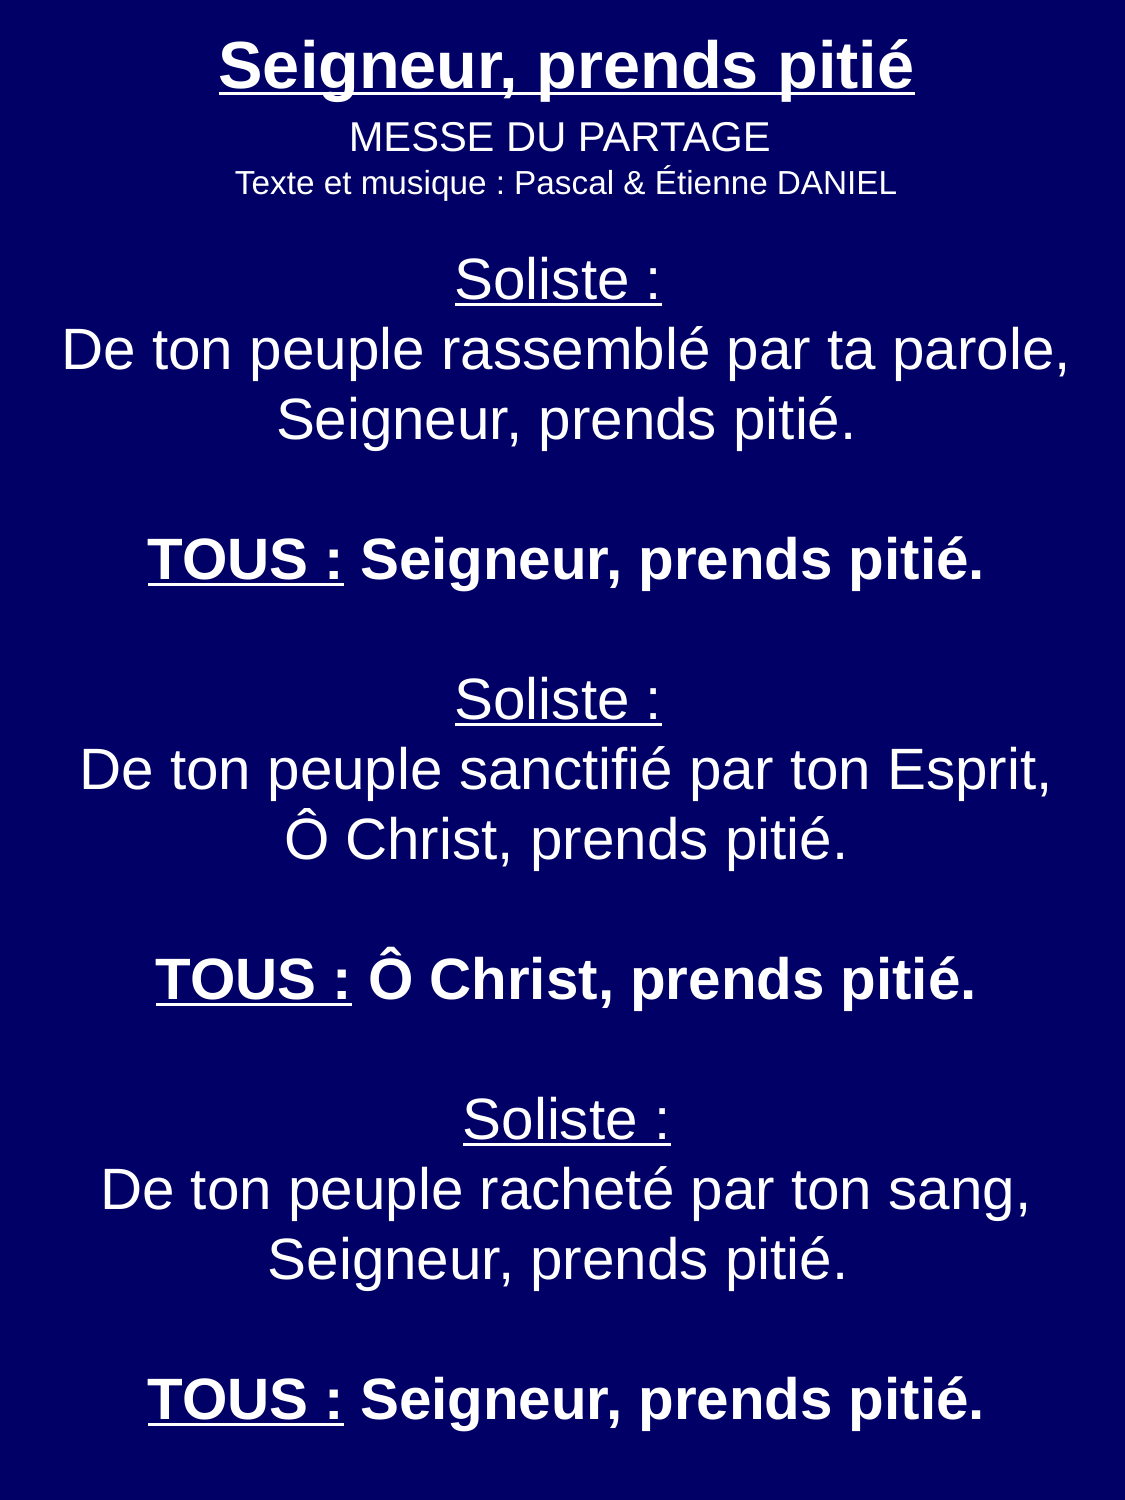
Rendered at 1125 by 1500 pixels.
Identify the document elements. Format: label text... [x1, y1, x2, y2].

text_box Seigneur, prends pitié MESSE DU PARTAGE Texte et musique : Pascal & Étienne DANIEL Soliste : De ton peuple rassemblé par ta parole, Seigneur, prends pitié. TOUS : Seigneur, prends pitié. Soliste : De ton peuple sanctifié par ton Esprit, Ô Christ, prends pitié. TOUS : Ô Christ, prends pitié. Soliste : De ton peuple racheté par ton sang, Seigneur, prends pitié. TOUS : Seigneur, prends pitié. [46, 47, 1087, 1406]
